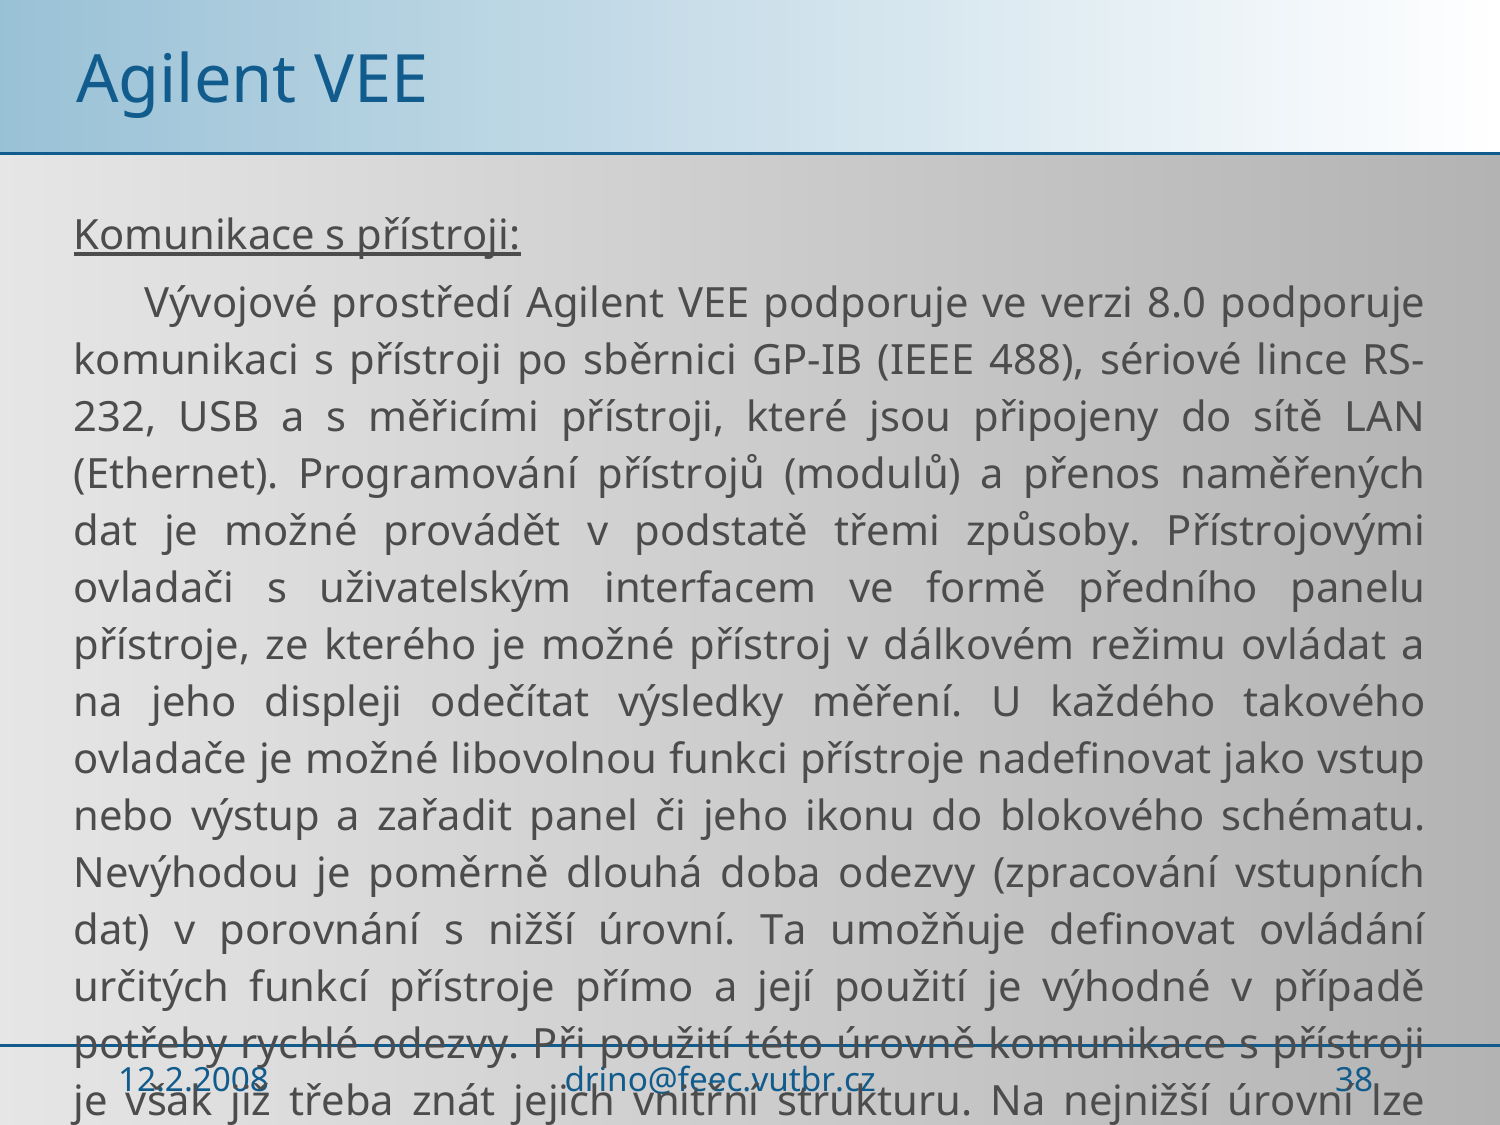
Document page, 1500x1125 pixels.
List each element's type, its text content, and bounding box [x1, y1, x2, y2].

text_box Komunikace s přístroji: Vývojové prostředí Agilent VEE podporuje ve verzi 8.0 podporuje komunikaci s přístroji po sběrnici GP-IB (IEEE 488), sériové lince RS-232, USB a s měřicími přístroji, které jsou připojeny do sítě LAN (Ethernet). Programování přístrojů (modulů) a přenos naměřených dat je možné provádět v podstatě třemi způsoby. Přístrojovými ovladači s uživatelským interfacem ve formě předního panelu přístroje, ze kterého je možné přístroj v dálkovém režimu ovládat a na jeho displeji odečítat výsledky měření. U každého takového ovladače je možné libovolnou funkci přístroje nadefinovat jako vstup nebo výstup a zařadit panel či jeho ikonu do blokového schématu. Nevýhodou je poměrně dlouhá doba odezvy (zpracování vstupních dat) v porovnání s nižší úrovní. Ta umožňuje definovat ovládání určitých funkcí přístroje přímo a její použití je výhodné v případě potřeby rychlé odezvy. Při použití této úrovně komunikace s přístroji je však již třeba znát jejich vnitřní strukturu. Na nejnižší úrovní lze vysílat na sběrnici či sériovou linku přímo ASCII [59, 196, 1442, 1125]
title Agilent VEE [0, 0, 1500, 152]
